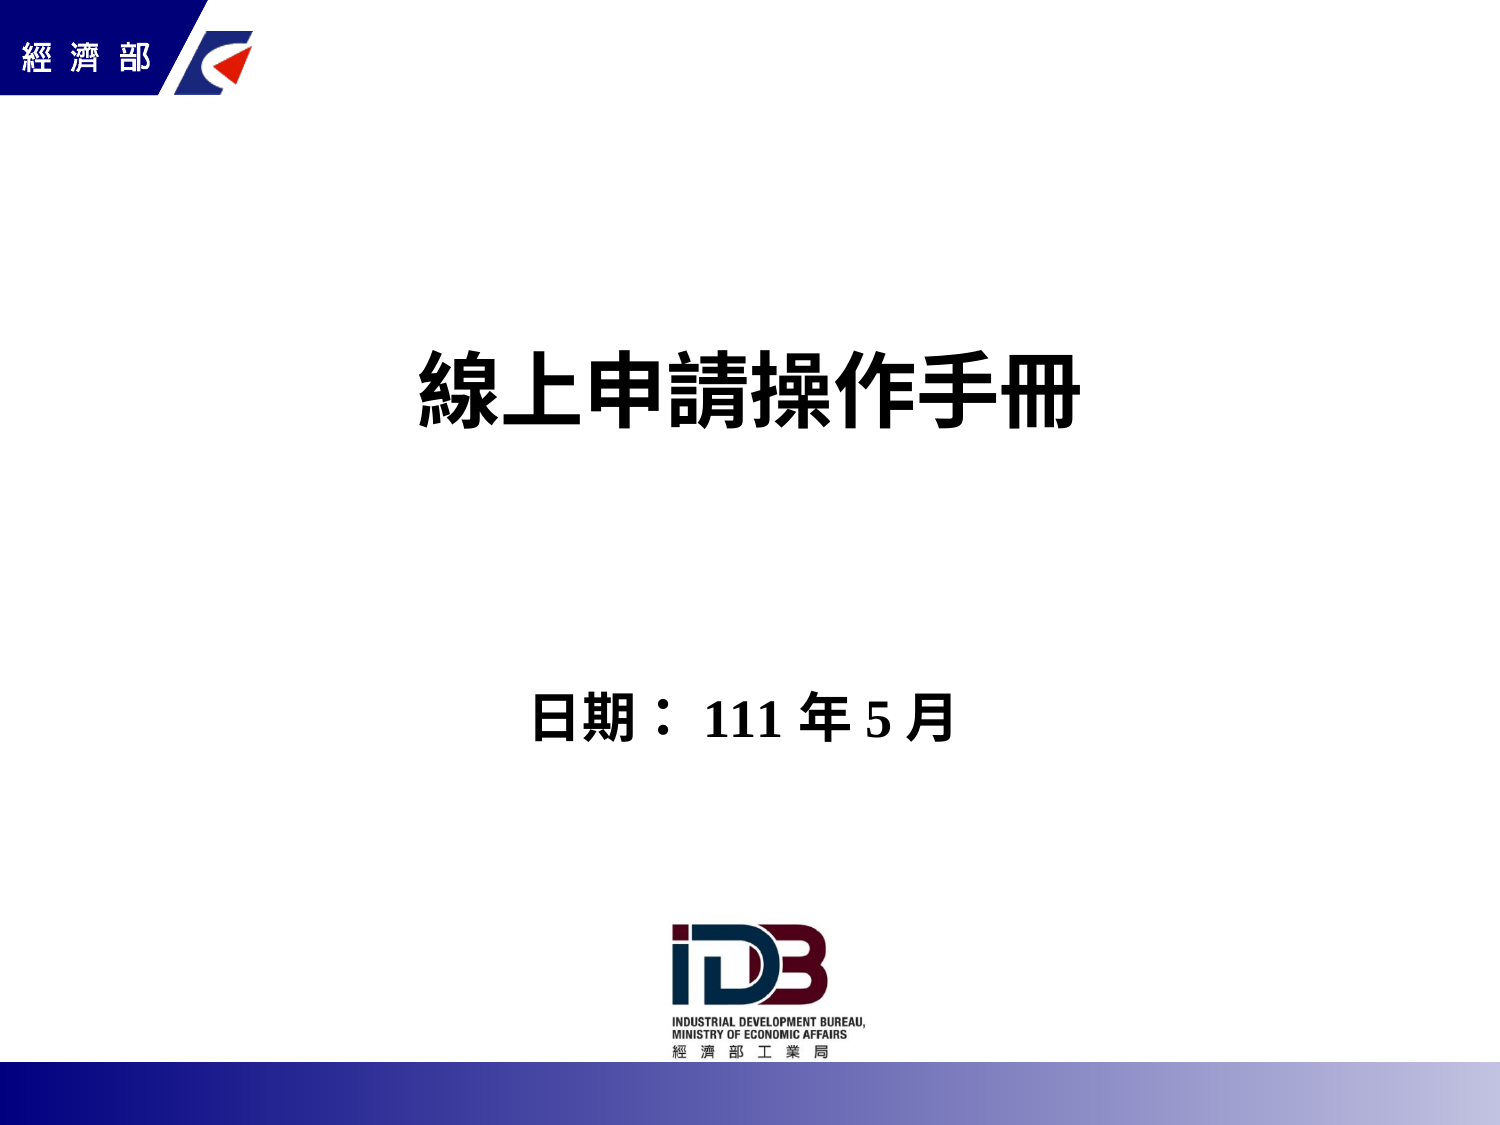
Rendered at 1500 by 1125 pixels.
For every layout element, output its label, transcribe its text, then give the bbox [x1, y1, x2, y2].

text_box 日期：111年5月 [289, 562, 1199, 804]
title 線上申請操作手冊 [0, 267, 1500, 509]
